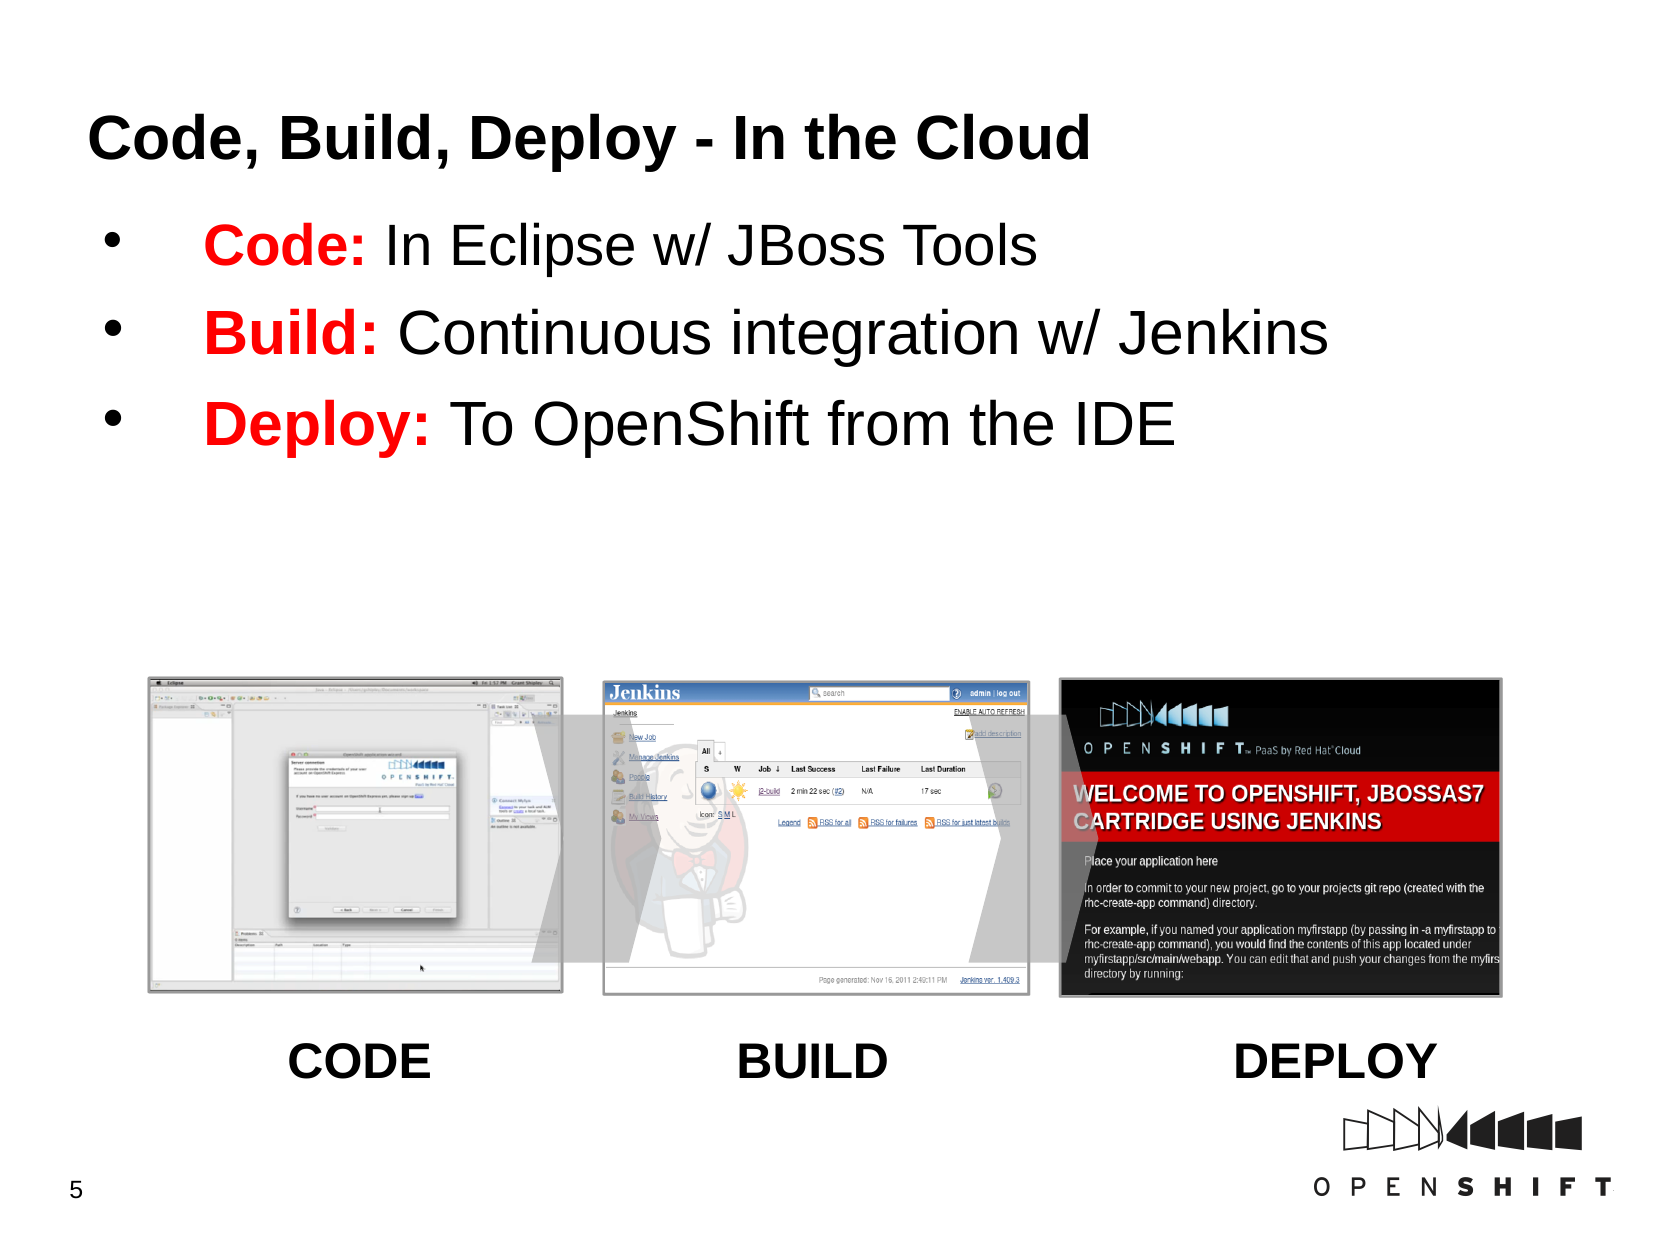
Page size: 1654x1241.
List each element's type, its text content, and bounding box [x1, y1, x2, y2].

text_box [531, 714, 662, 963]
picture [1314, 1104, 1614, 1200]
text_box DEPLOY [1218, 1021, 1454, 1097]
title Code, Build, Deploy - In the Cloud [87, 89, 1575, 188]
text_box CODE [272, 1021, 447, 1097]
text_box [968, 714, 1099, 963]
list Code: In Eclipse w/ JBoss Tools Build: Continuous integration w/ Jenkins Deploy: To OpenShift from the IDE [86, 209, 1575, 1001]
picture [147, 676, 1503, 998]
text_box BUILD [721, 1021, 904, 1097]
